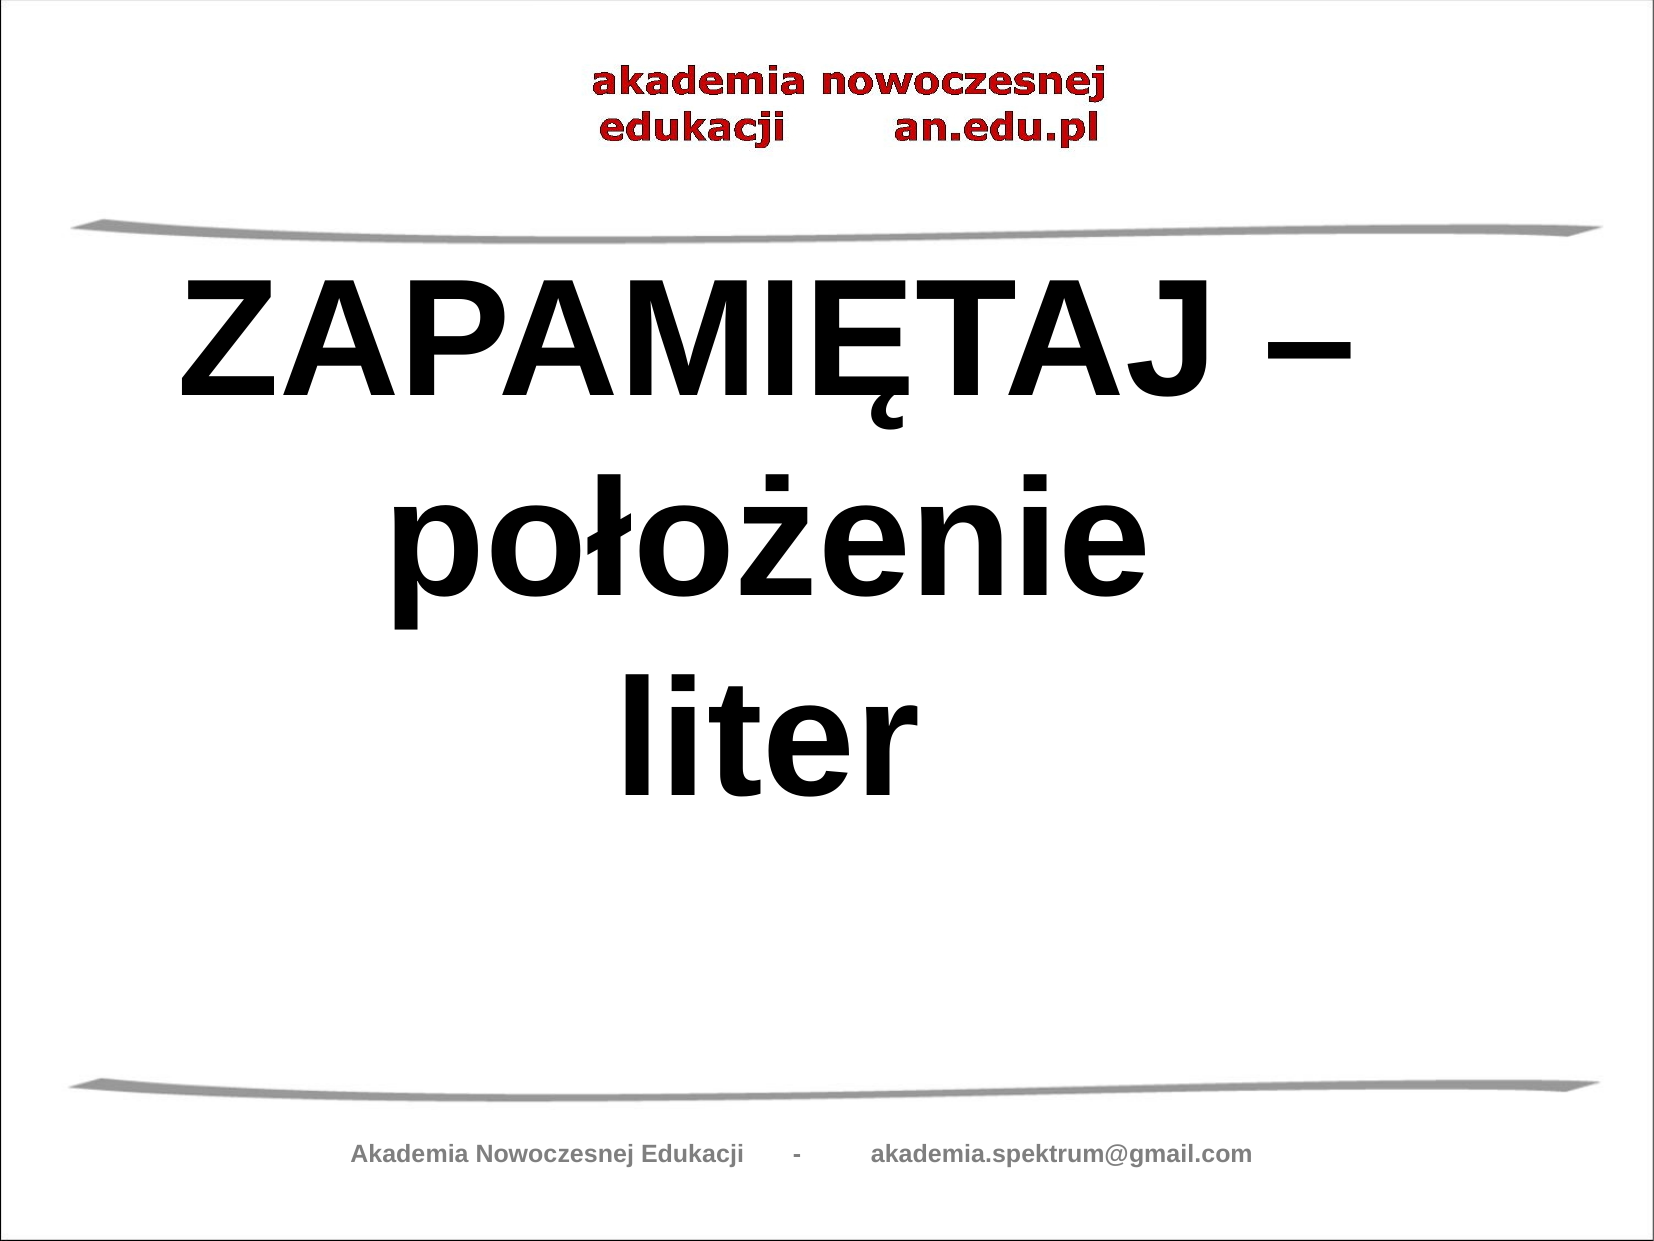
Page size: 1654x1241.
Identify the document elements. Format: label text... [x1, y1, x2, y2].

picture [0, 0, 1654, 1241]
text_box Akademia Nowoczesnej Edukacji - akademia.spektrum@gmail.com [110, 1129, 1530, 1176]
text_box ZAPAMIĘTAJ – położenie liter [88, 221, 1447, 834]
